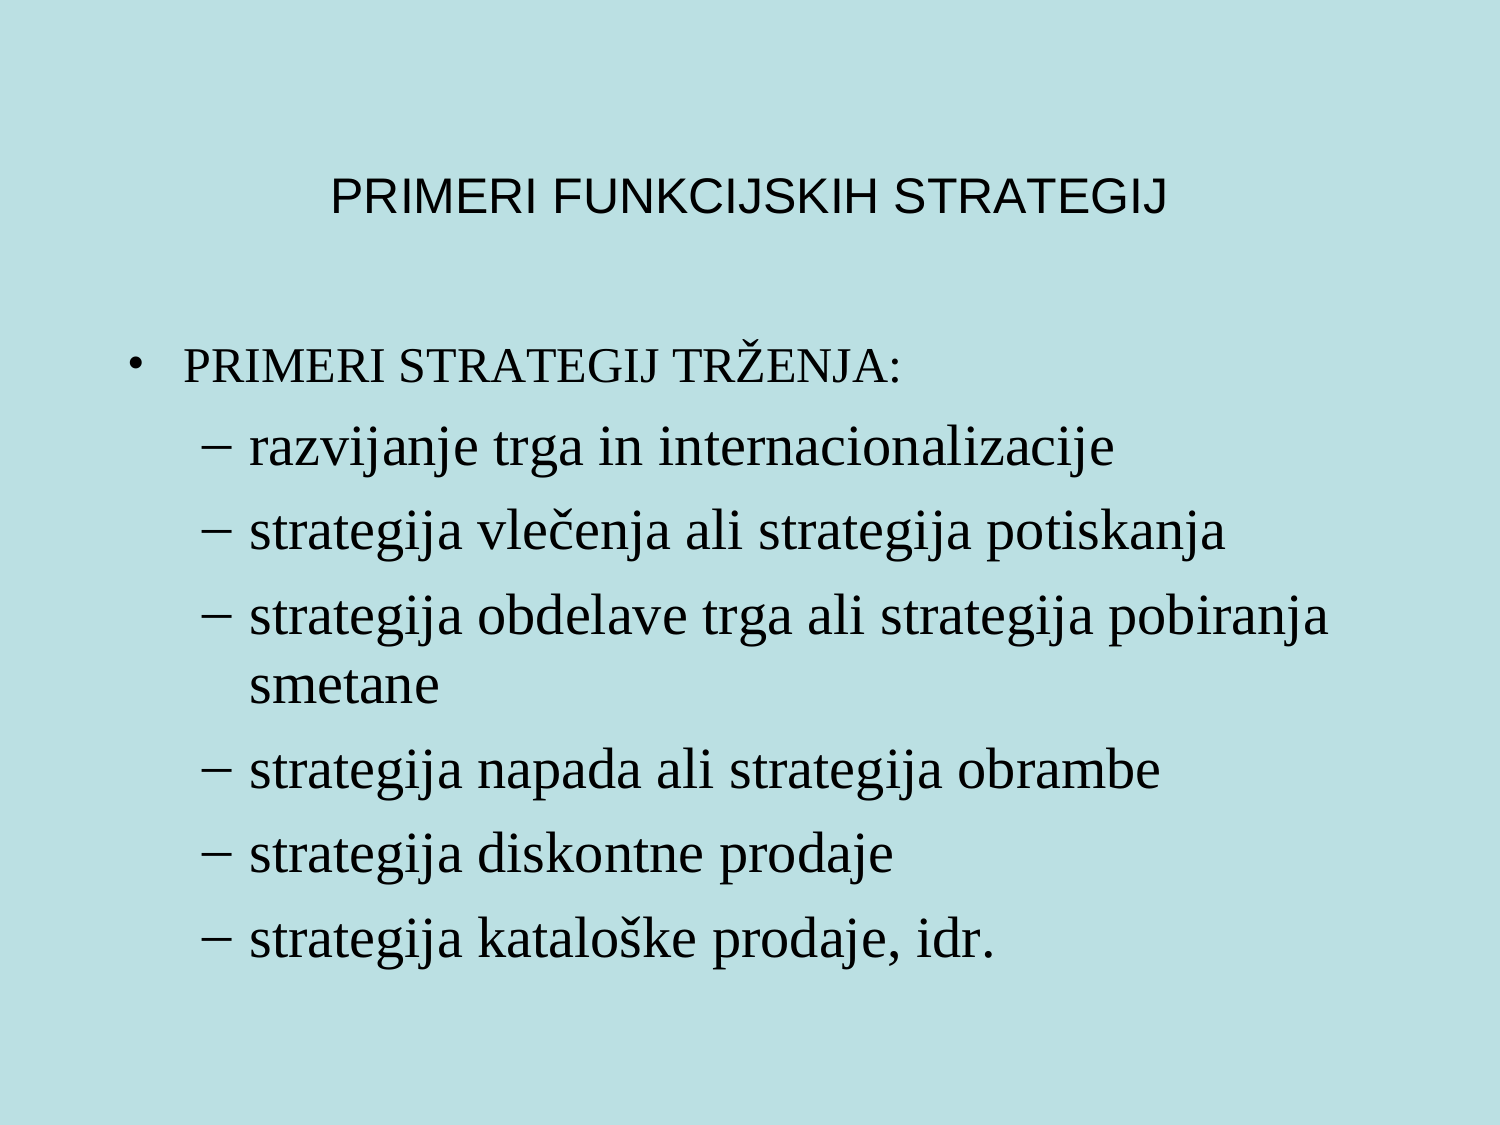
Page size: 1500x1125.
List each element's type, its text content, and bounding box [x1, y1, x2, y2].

text_box PRIMERI STRATEGIJ TRŽENJA: razvijanje trga in internacionalizacije strategija vlečenja ali strategija potiskanja strategija obdelave trga ali strategija pobiranja smetane strategija napada ali strategija obrambe strategija diskontne prodaje strategija kataloške prodaje, idr. [112, 324, 1388, 1000]
text_box PRIMERI FUNKCIJSKIH STRATEGIJ [112, 99, 1388, 288]
